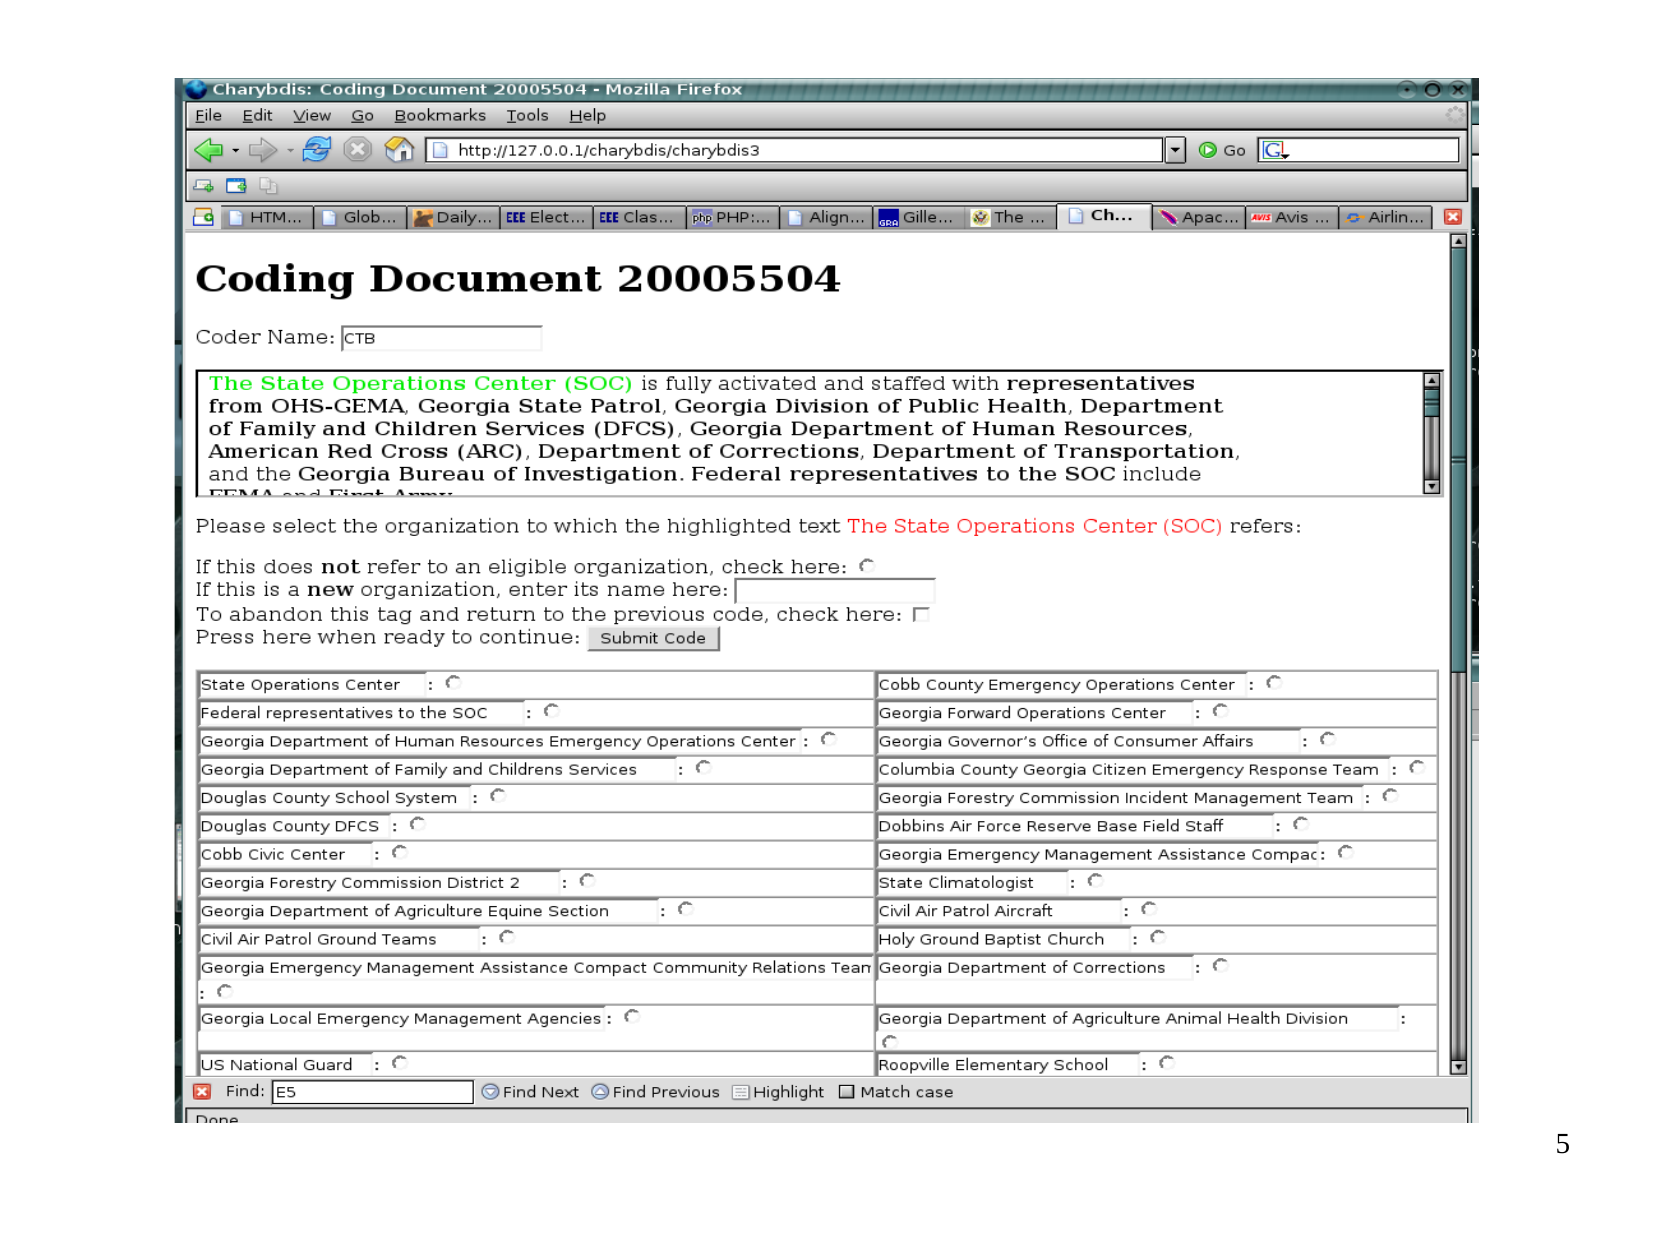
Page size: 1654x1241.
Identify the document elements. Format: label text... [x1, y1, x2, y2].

picture [174, 78, 1479, 1123]
text_box <number> [1185, 1129, 1571, 1216]
